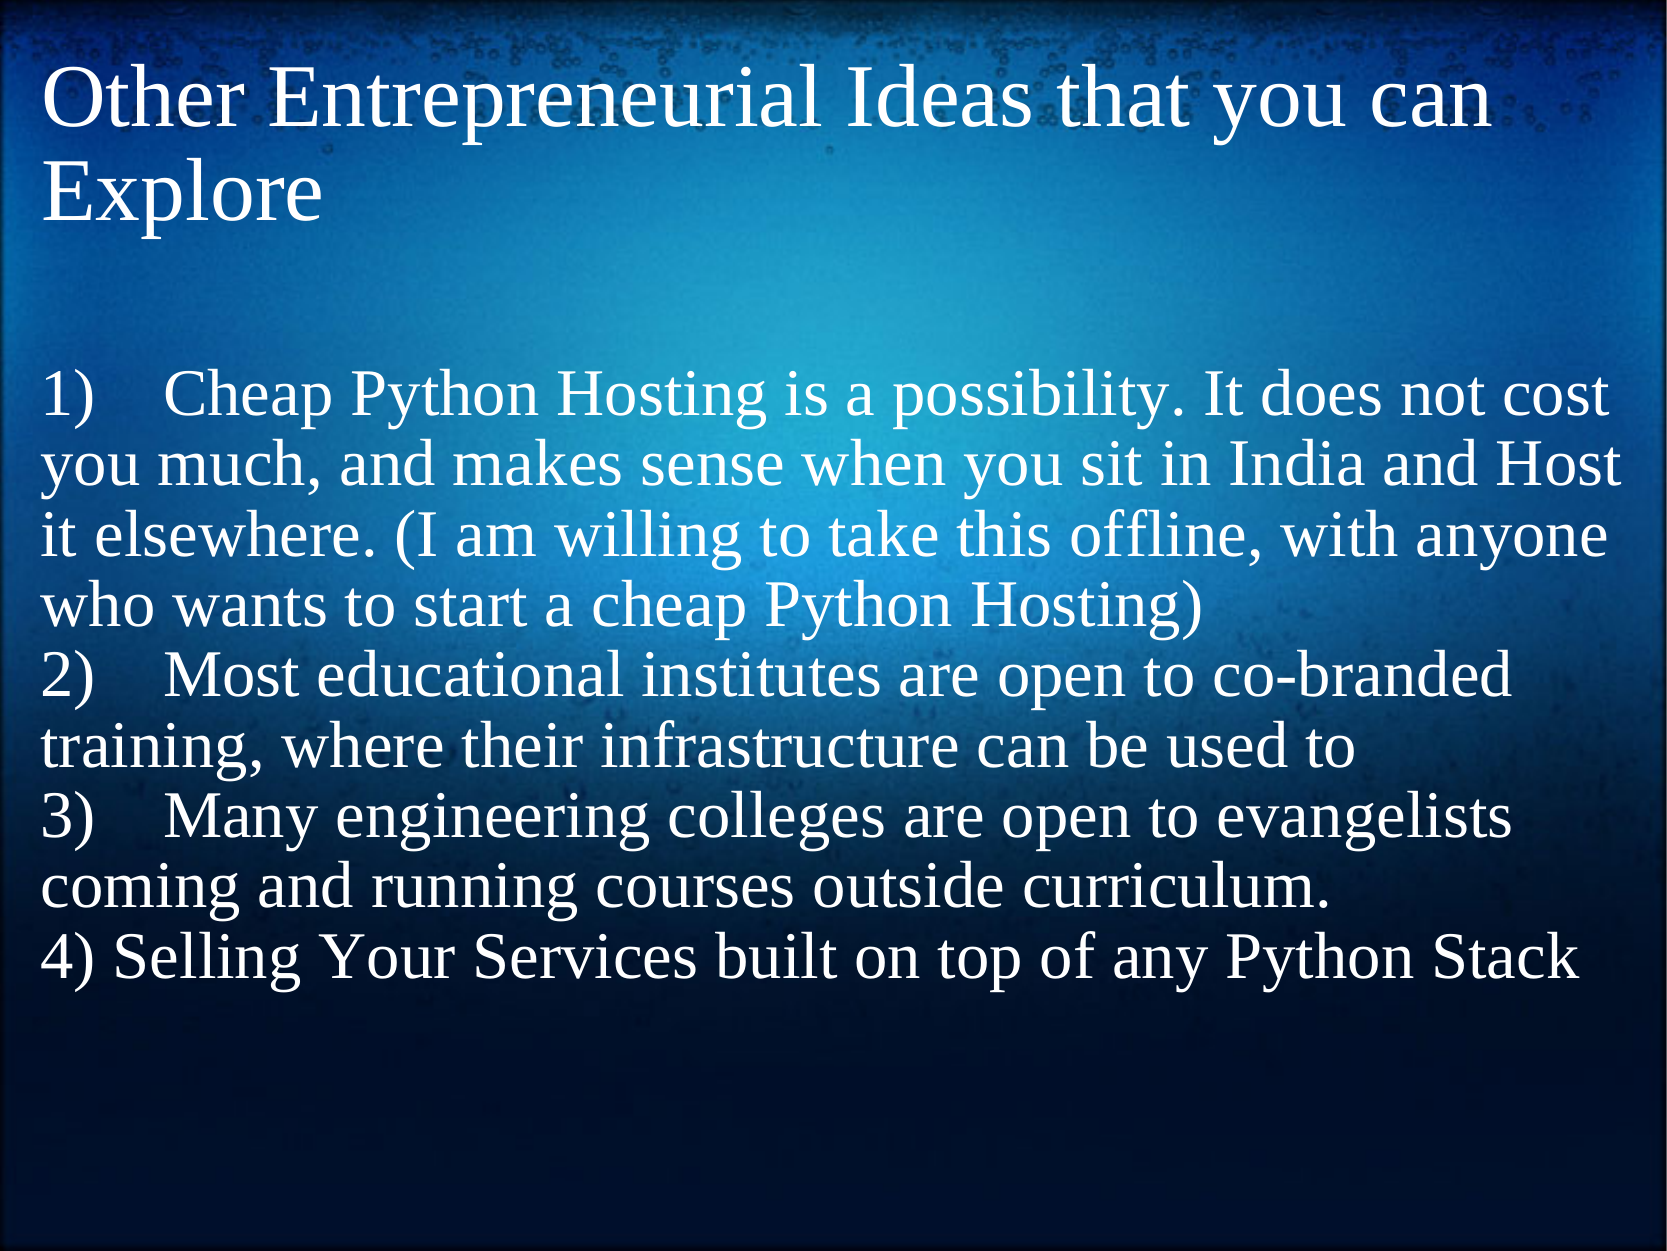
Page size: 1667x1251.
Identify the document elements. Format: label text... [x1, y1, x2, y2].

title Other Entrepreneurial Ideas that you can Explore [41, 50, 1628, 269]
picture [0, 0, 1667, 1251]
list 1) Cheap Python Hosting is a possibility. It does not cost you much, and makes sense when you sit in India and Host it elsewhere. (I am willing to take this offline, with anyone who wants to start a cheap Python Hosting) 2) Most educational institutes are open to co-branded training, where their infrastructure can be used to 3) Many engineering colleges are open to evangelists coming and running courses outside curriculum. 4) Selling Your Services built on top of any Python Stack [40, 300, 1627, 1201]
